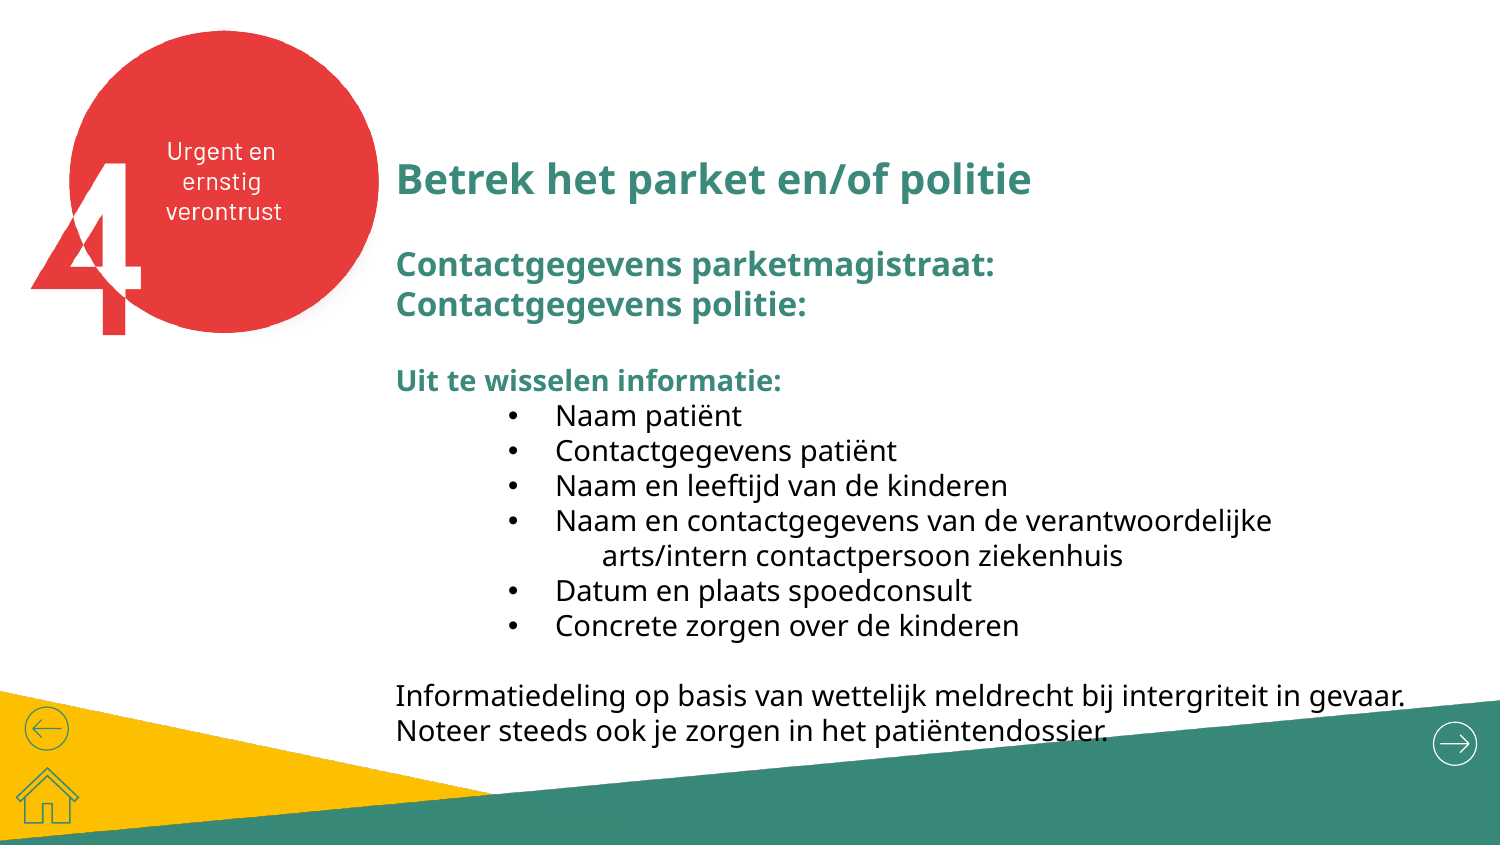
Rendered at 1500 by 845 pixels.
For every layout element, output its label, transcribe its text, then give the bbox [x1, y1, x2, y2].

picture [1426, 715, 1484, 772]
picture [9, 700, 85, 832]
picture [30, 30, 381, 339]
text_box Betrek het parket en/of politie Contactgegevens parketmagistraat: Contactgegevens politie: Uit te wisselen informatie: Naam patiënt Contactgegevens patiënt Naam en leeftijd van de kinderen Naam en contactgegevens van de verantwoordelijke arts/intern contactpersoon ziekenhuis Datum en plaats spoedconsult Concrete zorgen over de kinderen Informatiedeling op basis van wettelijk meldrecht bij intergriteit in gevaar. Noteer steeds ook je zorgen in het patiëntendossier. [380, 145, 1429, 802]
